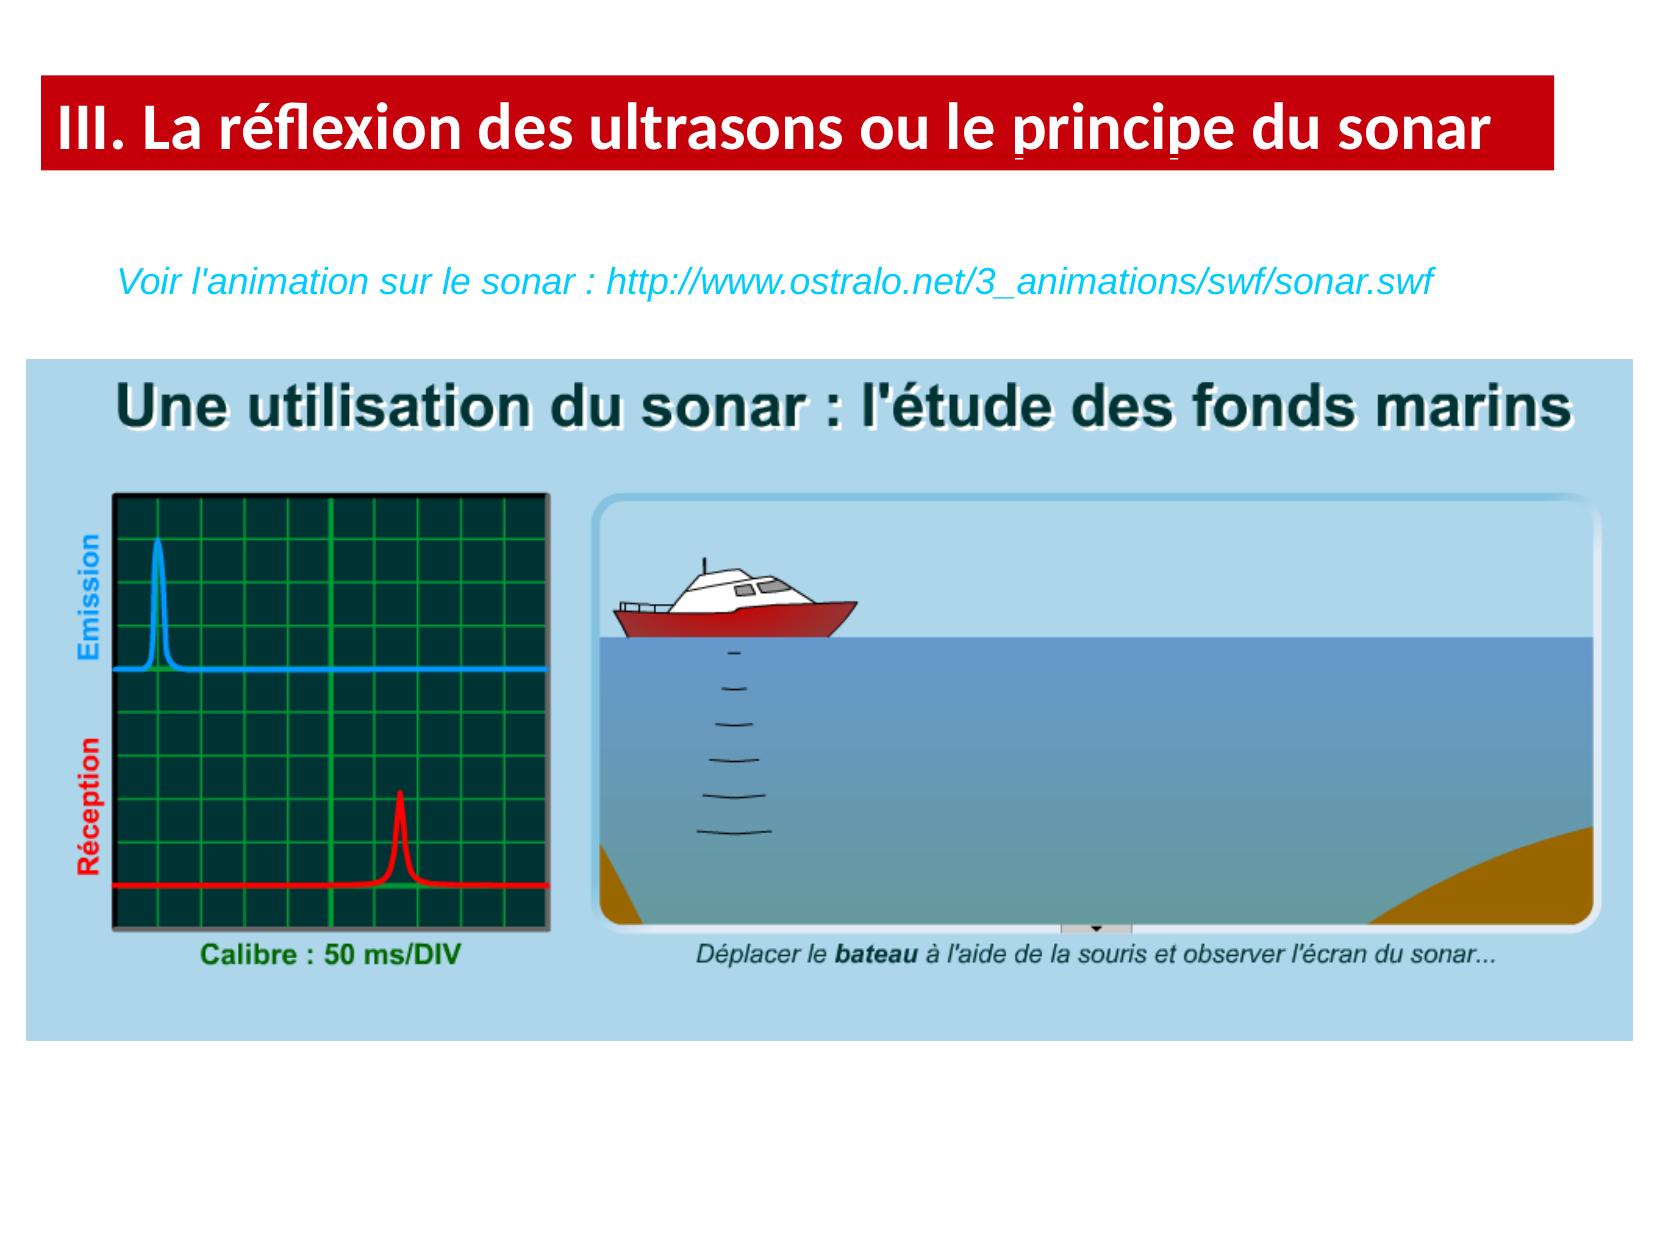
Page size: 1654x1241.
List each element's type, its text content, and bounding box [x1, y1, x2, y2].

picture [26, 359, 1633, 1041]
text_box III. La réflexion des ultrasons ou le principe du sonar [41, 75, 1555, 171]
text_box Voir l'animation sur le sonar : http://www.ostralo.net/3_animations/swf/sonar.swf [101, 252, 1450, 310]
